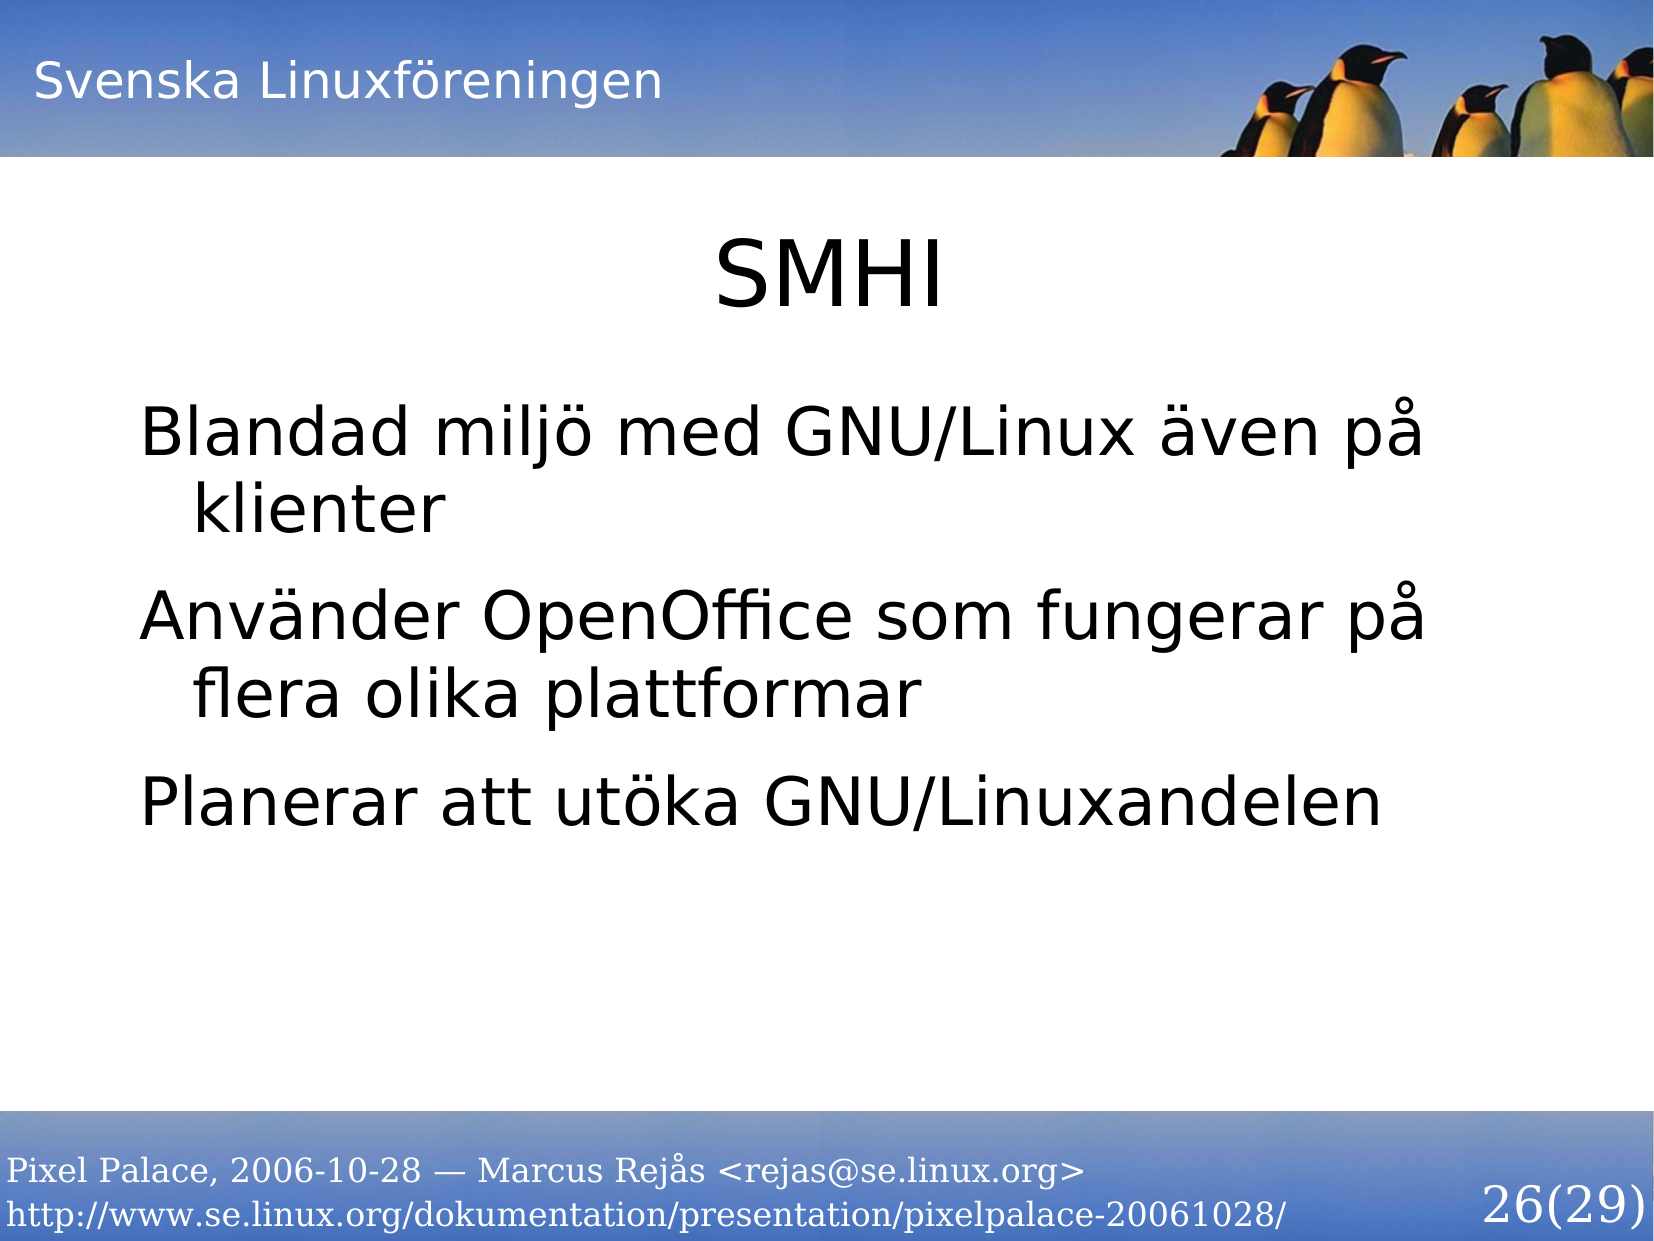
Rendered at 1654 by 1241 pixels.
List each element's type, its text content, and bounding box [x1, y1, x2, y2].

picture [0, 1111, 1654, 1241]
list Blandad miljö med GNU/Linux även på klienter Använder OpenOffice som fungerar på flera olika plattformar Planerar att utöka GNU/Linuxandelen [121, 392, 1534, 1092]
picture [0, 0, 1654, 157]
title SMHI [123, 160, 1537, 389]
